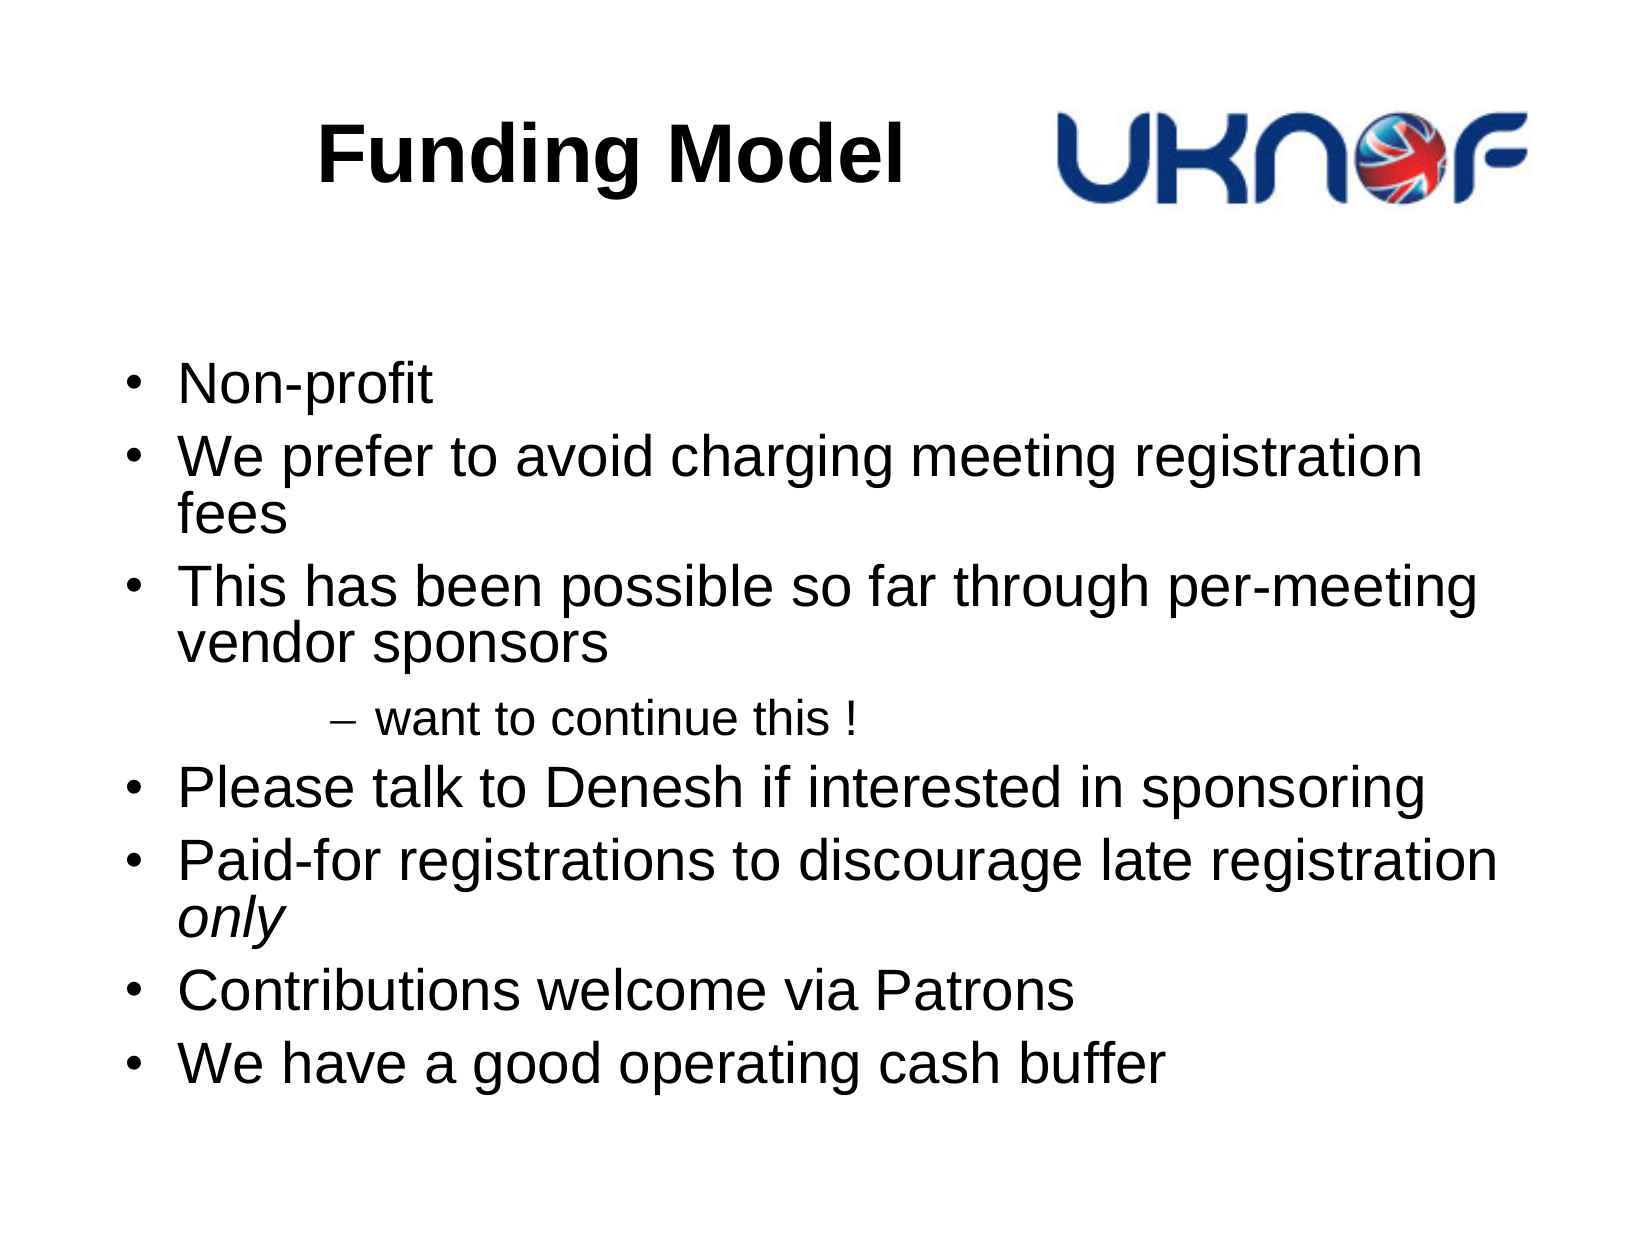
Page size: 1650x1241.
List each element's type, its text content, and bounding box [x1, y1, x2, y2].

picture [1100, 93, 1536, 225]
list Non-profit We prefer to avoid charging meeting registration fees This has been possible so far through per-meeting vendor sponsors want to continue this ! Please talk to Denesh if interested in sponsoring Paid-for registrations to discourage late registration only Contributions welcome via Patrons We have a good operating cash buffer [123, 358, 1526, 1227]
title Funding Model [123, 37, 1100, 280]
